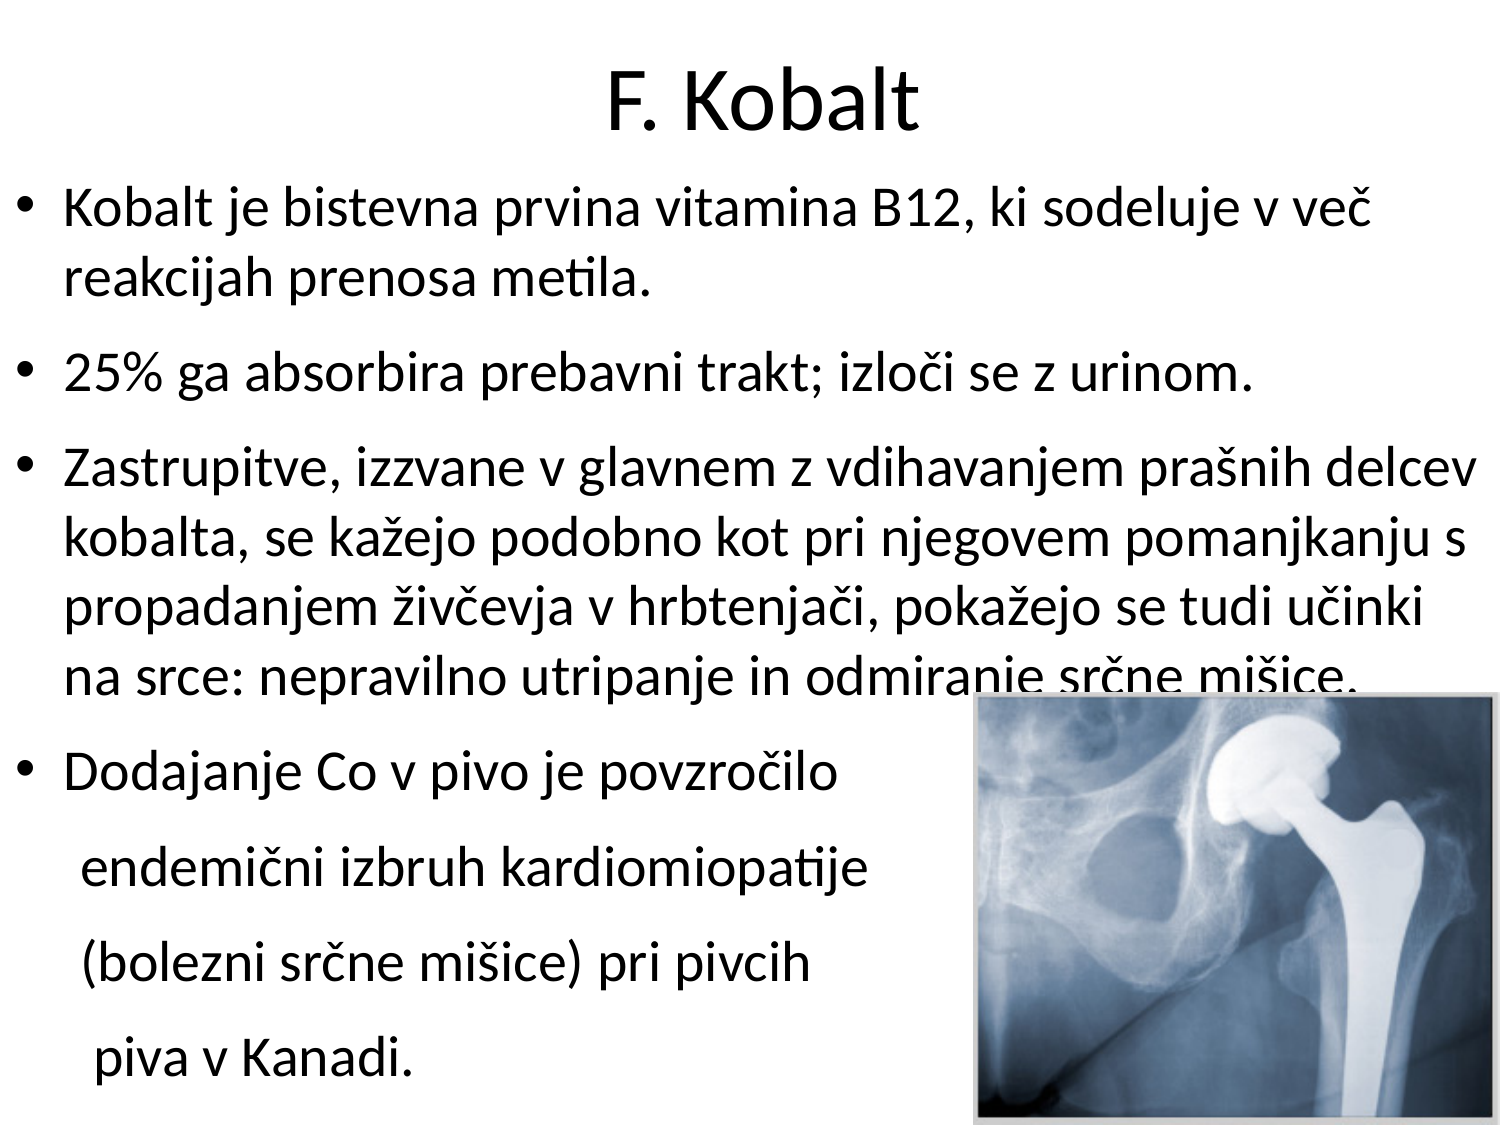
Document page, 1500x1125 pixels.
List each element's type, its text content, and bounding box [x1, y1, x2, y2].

list Kobalt je bistevna prvina vitamina B12, ki sodeluje v več reakcijah prenosa metila. 25% ga absorbira prebavni trakt; izloči se z urinom. Zastrupitve, izzvane v glavnem z vdihavanjem prašnih delcev kobalta, se kažejo podobno kot pri njegovem pomanjkanju s propadanjem živčevja v hrbtenjači, pokažejo se tudi učinki na srce: nepravilno utripanje in odmiranje srčne mišice. Dodajanje Co v pivo je povzročilo endemični izbruh kardiomiopatije (bolezni srčne mišice) pri pivcih piva v Kanadi. [0, 160, 1500, 1125]
picture [973, 692, 1500, 1125]
title F. Kobalt [88, 0, 1439, 160]
